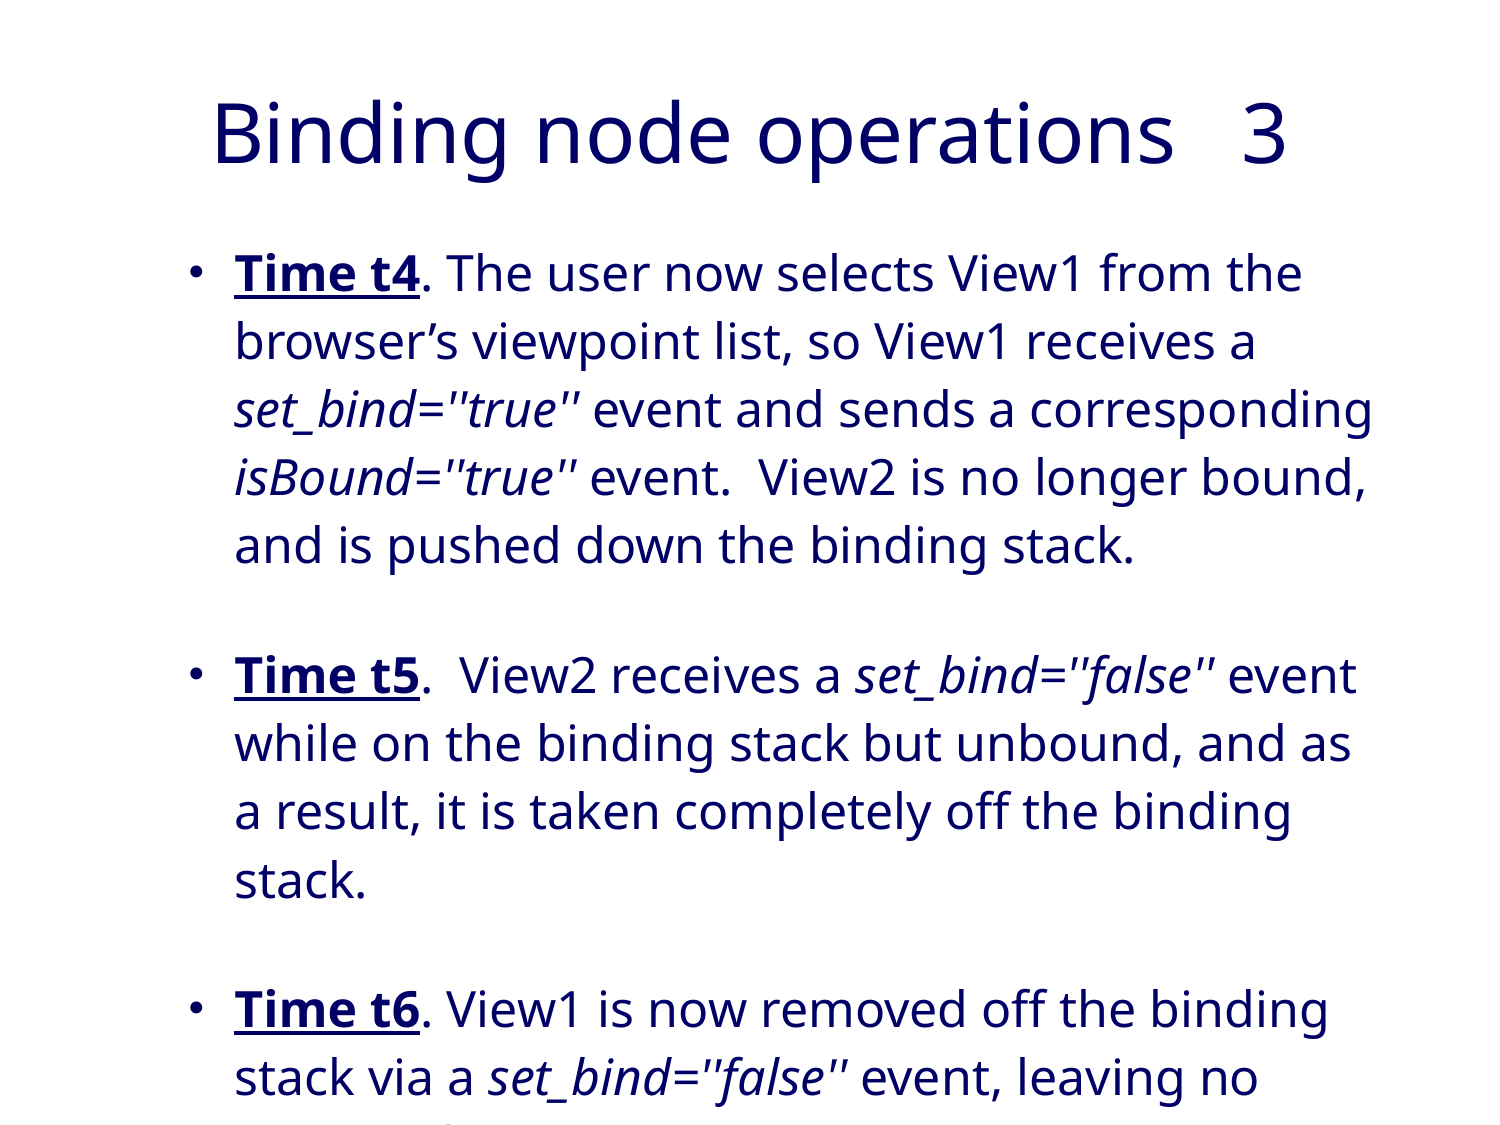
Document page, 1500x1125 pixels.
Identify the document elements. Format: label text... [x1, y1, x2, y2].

list Time t4. The user now selects View1 from the browser’s viewpoint list, so View1 receives a set_bind=''true'' event and sends a corresponding isBound=''true'' event. View2 is no longer bound, and is pushed down the binding stack. Time t5. View2 receives a set_bind=''false'' event while on the binding stack but unbound, and as a result, it is taken completely off the binding stack. Time t6. View1 is now removed off the binding stack via a set_bind=''false'' event, leaving no other defined Viewpoint nodes on the stack. [112, 237, 1388, 1016]
title Binding node operations 3 [112, 44, 1388, 218]
